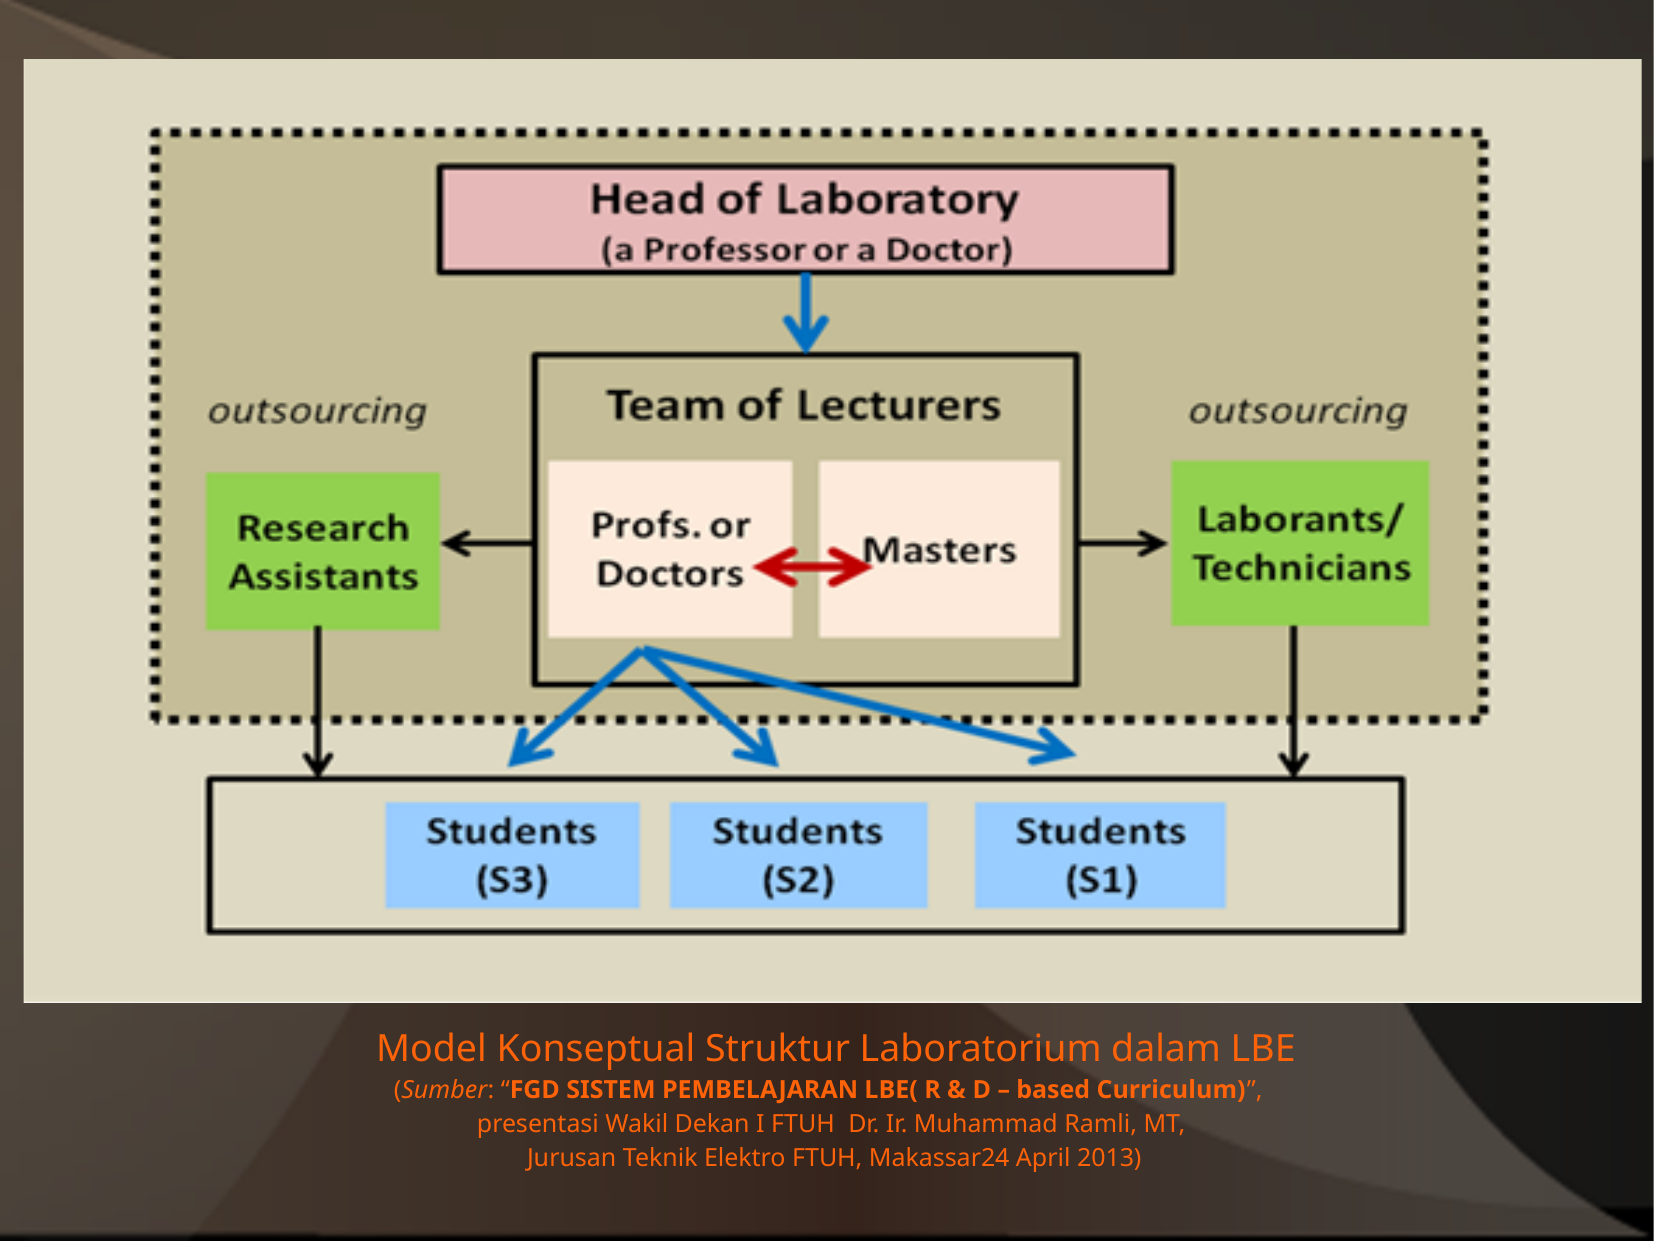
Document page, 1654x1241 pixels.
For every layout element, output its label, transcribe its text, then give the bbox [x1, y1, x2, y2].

text_box Model Konseptual Struktur Laboratorium dalam LBE (Sumber: “FGD SISTEM PEMBELAJARAN LBE( R & D – based Curriculum)”, presentasi Wakil Dekan I FTUH Dr. Ir. Muhammad Ramli, MT, Jurusan Teknik Elektro FTUH, Makassar24 April 2013) [26, 1002, 1637, 1193]
picture [0, 0, 1654, 1241]
